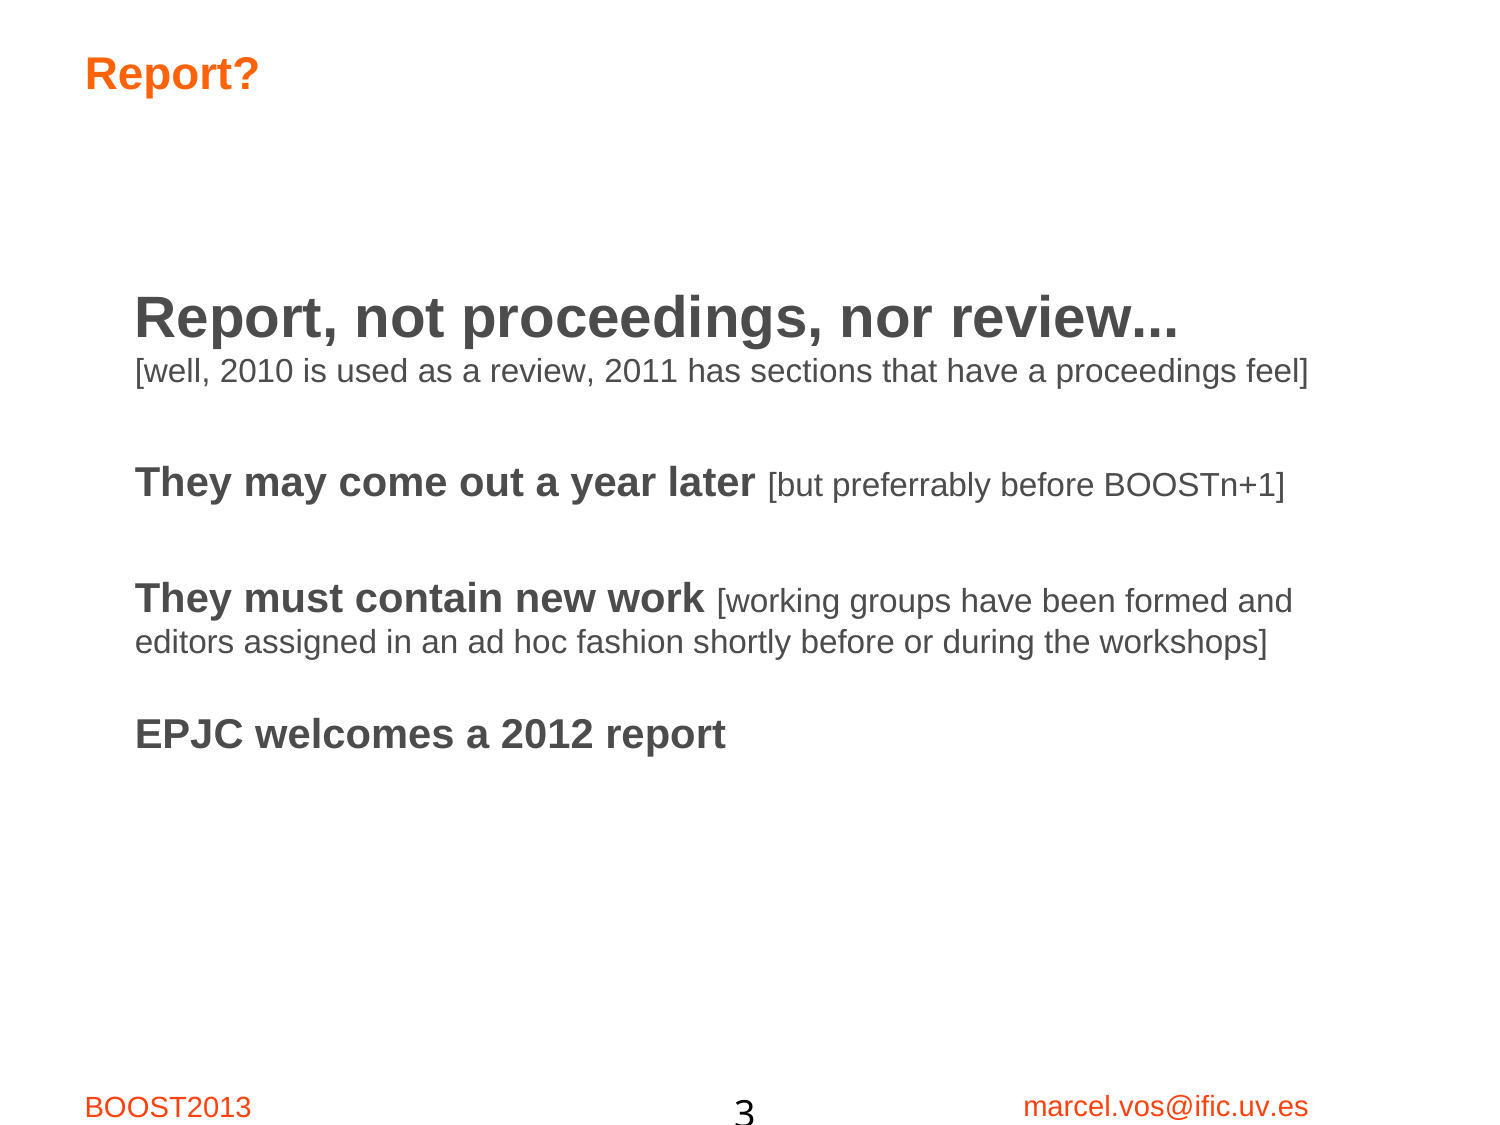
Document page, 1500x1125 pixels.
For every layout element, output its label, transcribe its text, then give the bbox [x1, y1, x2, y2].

title Report? [85, 26, 1259, 121]
text_box Report, not proceedings, nor review... [well, 2010 is used as a review, 2011 has sections that have a proceedings feel] They may come out a year later [but preferrably before BOOSTn+1] They must contain new work [working groups have been formed and editors assigned in an ad hoc fashion shortly before or during the workshops] EPJC welcomes a 2012 report [120, 276, 1366, 931]
